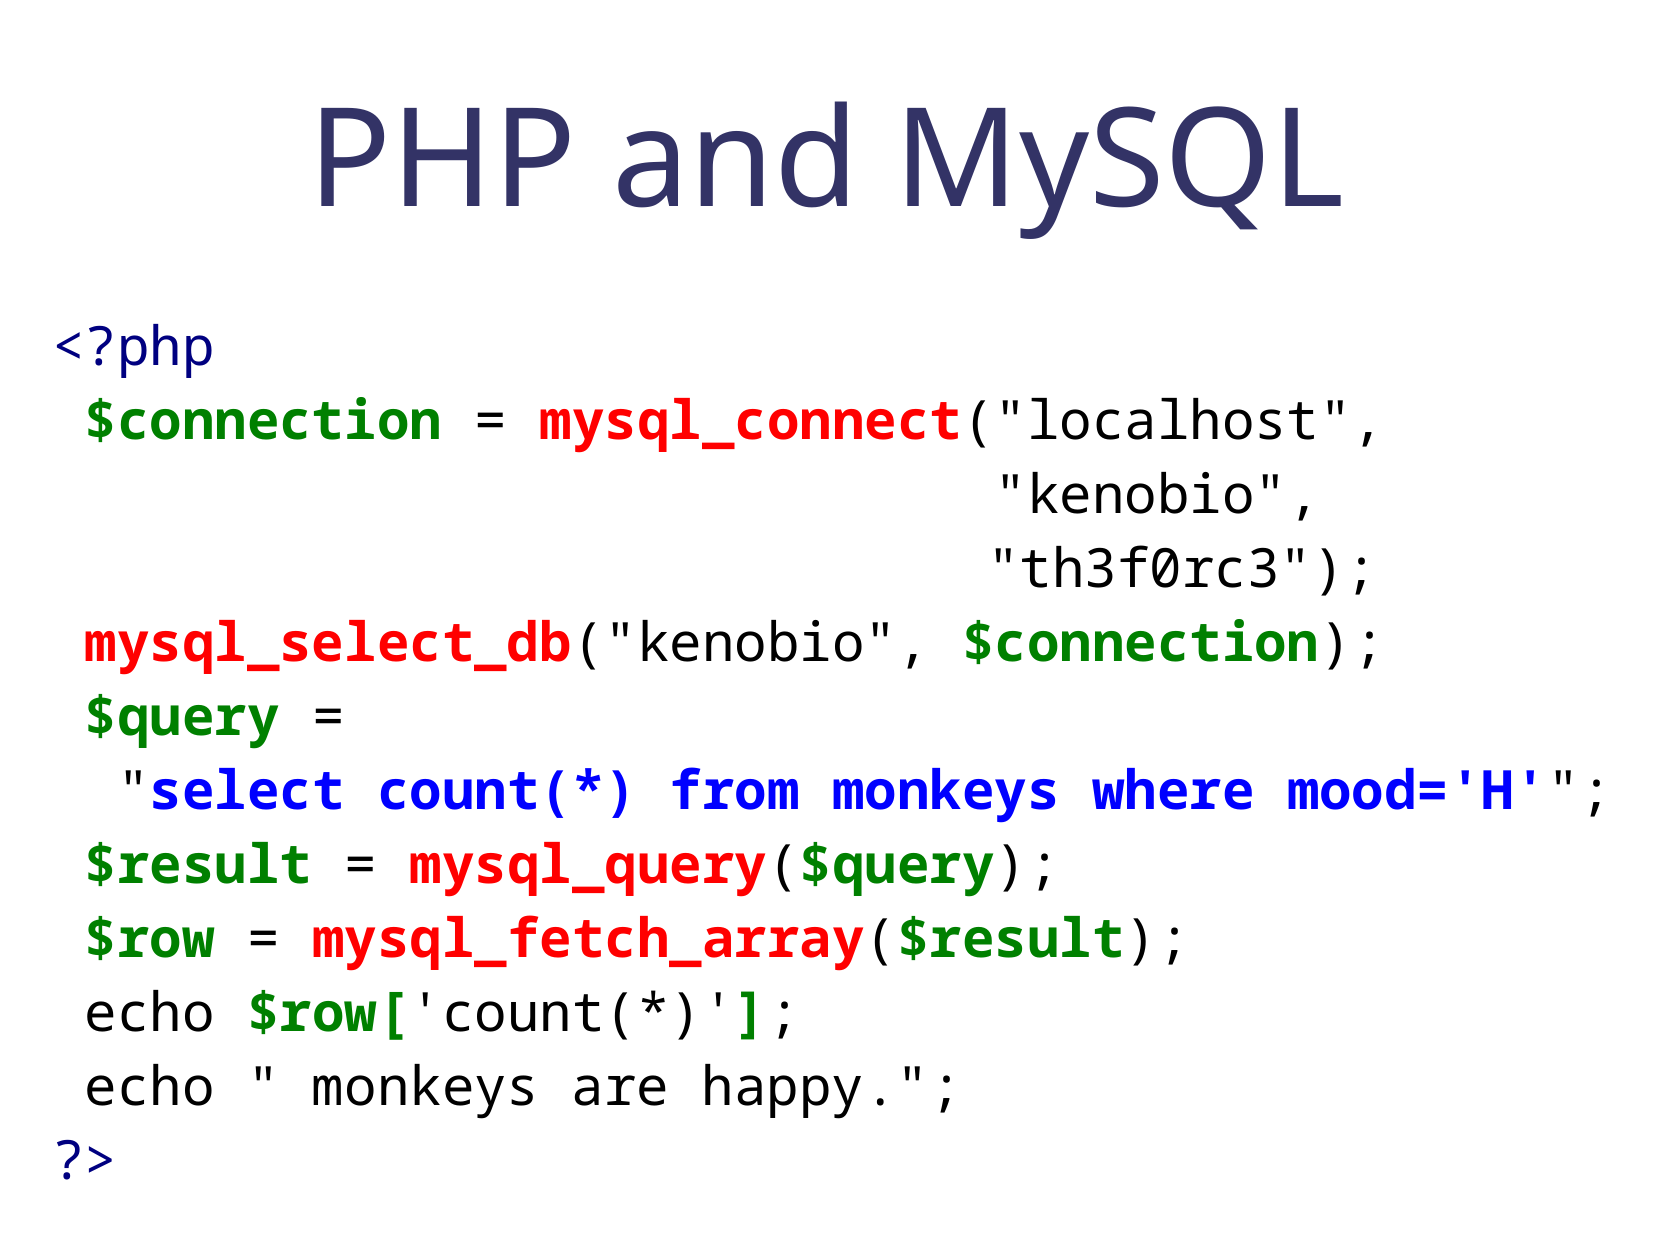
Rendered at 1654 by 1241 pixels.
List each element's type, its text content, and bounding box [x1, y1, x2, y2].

title PHP and MySQL [82, 56, 1571, 250]
text_box <?php $connection = mysql_connect("localhost", "kenobio", "th3f0rc3"); mysql_select_db("kenobio", $connection); $query = "select count(*) from monkeys where mood='H'"; $result = mysql_query($query); $row = mysql_fetch_array($result); echo $row['count(*)']; echo " monkeys are happy."; ?> [37, 300, 1654, 1177]
